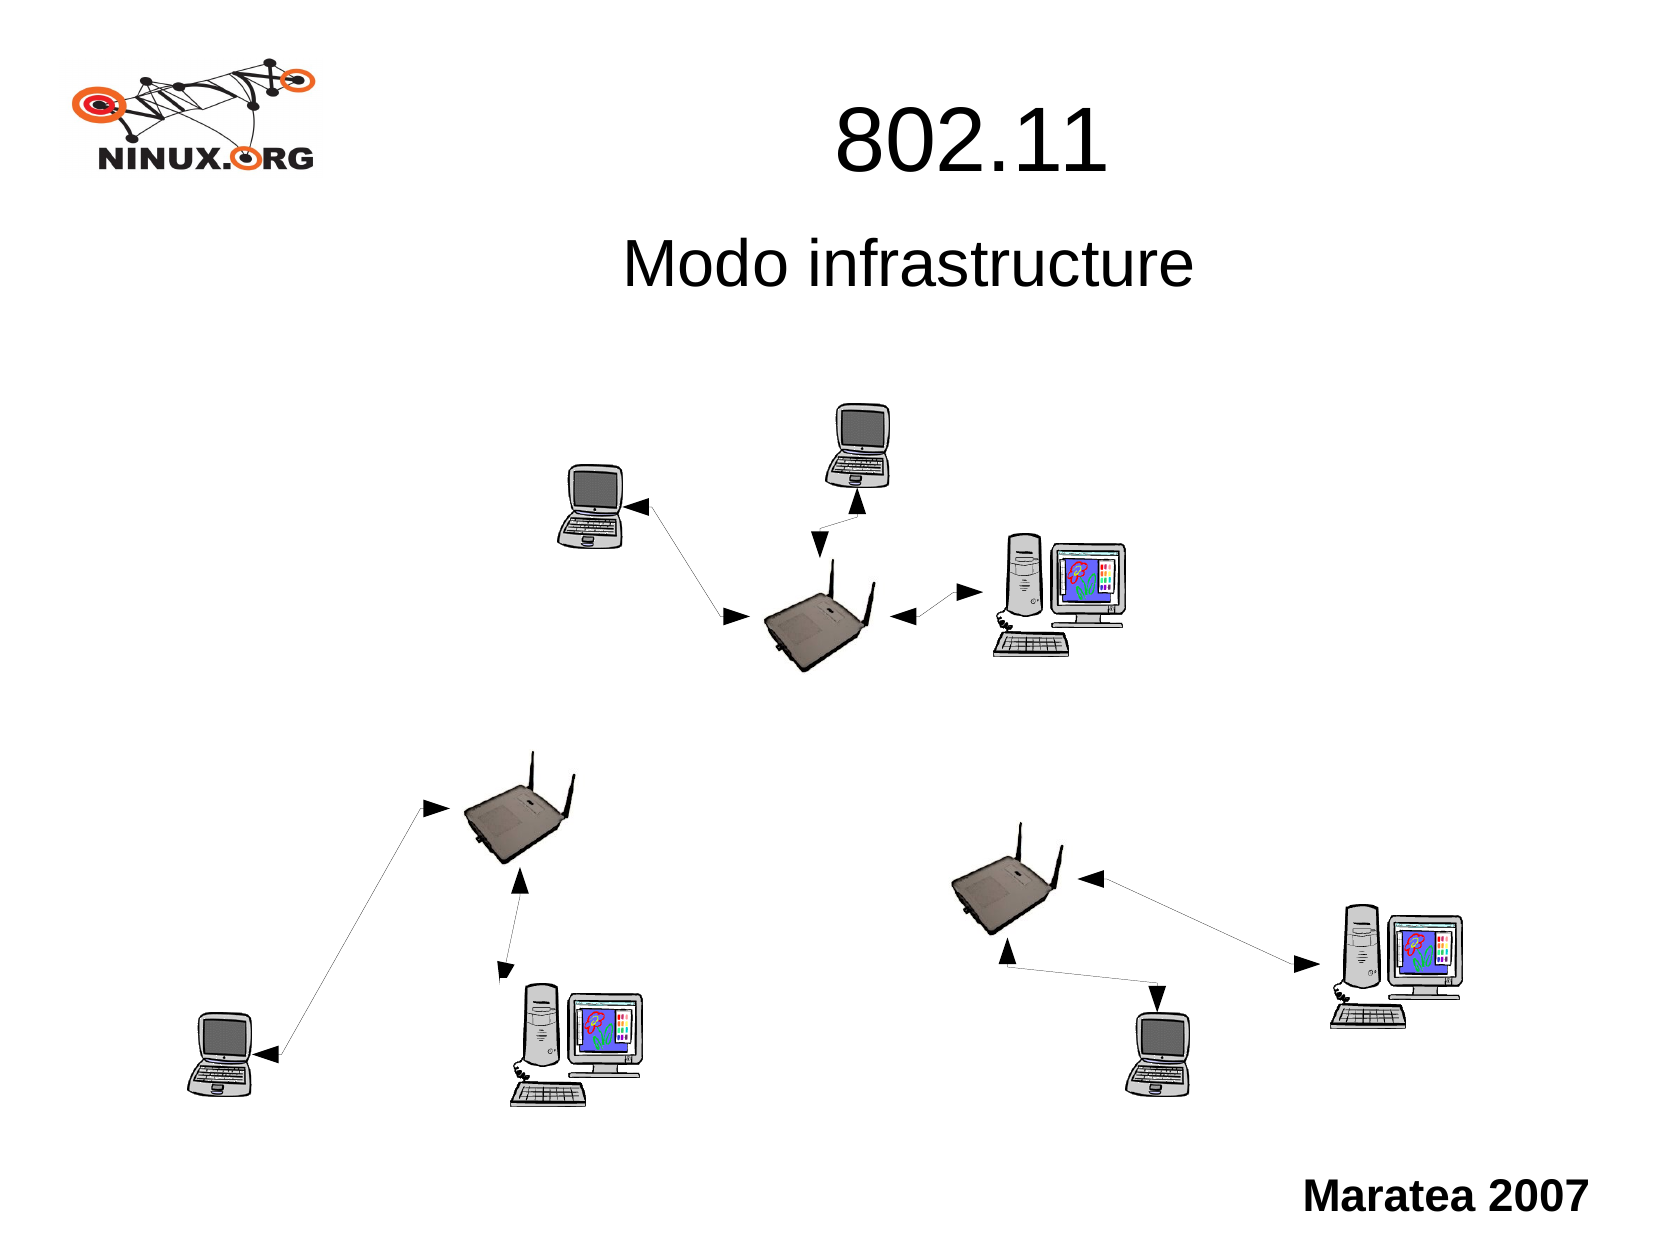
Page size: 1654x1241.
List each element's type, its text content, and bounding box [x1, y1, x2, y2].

picture [1320, 899, 1463, 1029]
picture [750, 557, 890, 676]
picture [937, 820, 1078, 938]
picture [450, 749, 590, 867]
subtitle Modo infrastructure [165, 189, 1654, 338]
picture [59, 58, 323, 178]
picture [557, 464, 623, 550]
picture [983, 528, 1126, 657]
picture [825, 403, 890, 488]
picture [187, 1012, 252, 1097]
picture [500, 978, 643, 1107]
title 802.11 [383, 43, 1565, 189]
text_box Maratea 2007 [1275, 1162, 1651, 1237]
picture [1125, 1012, 1190, 1097]
